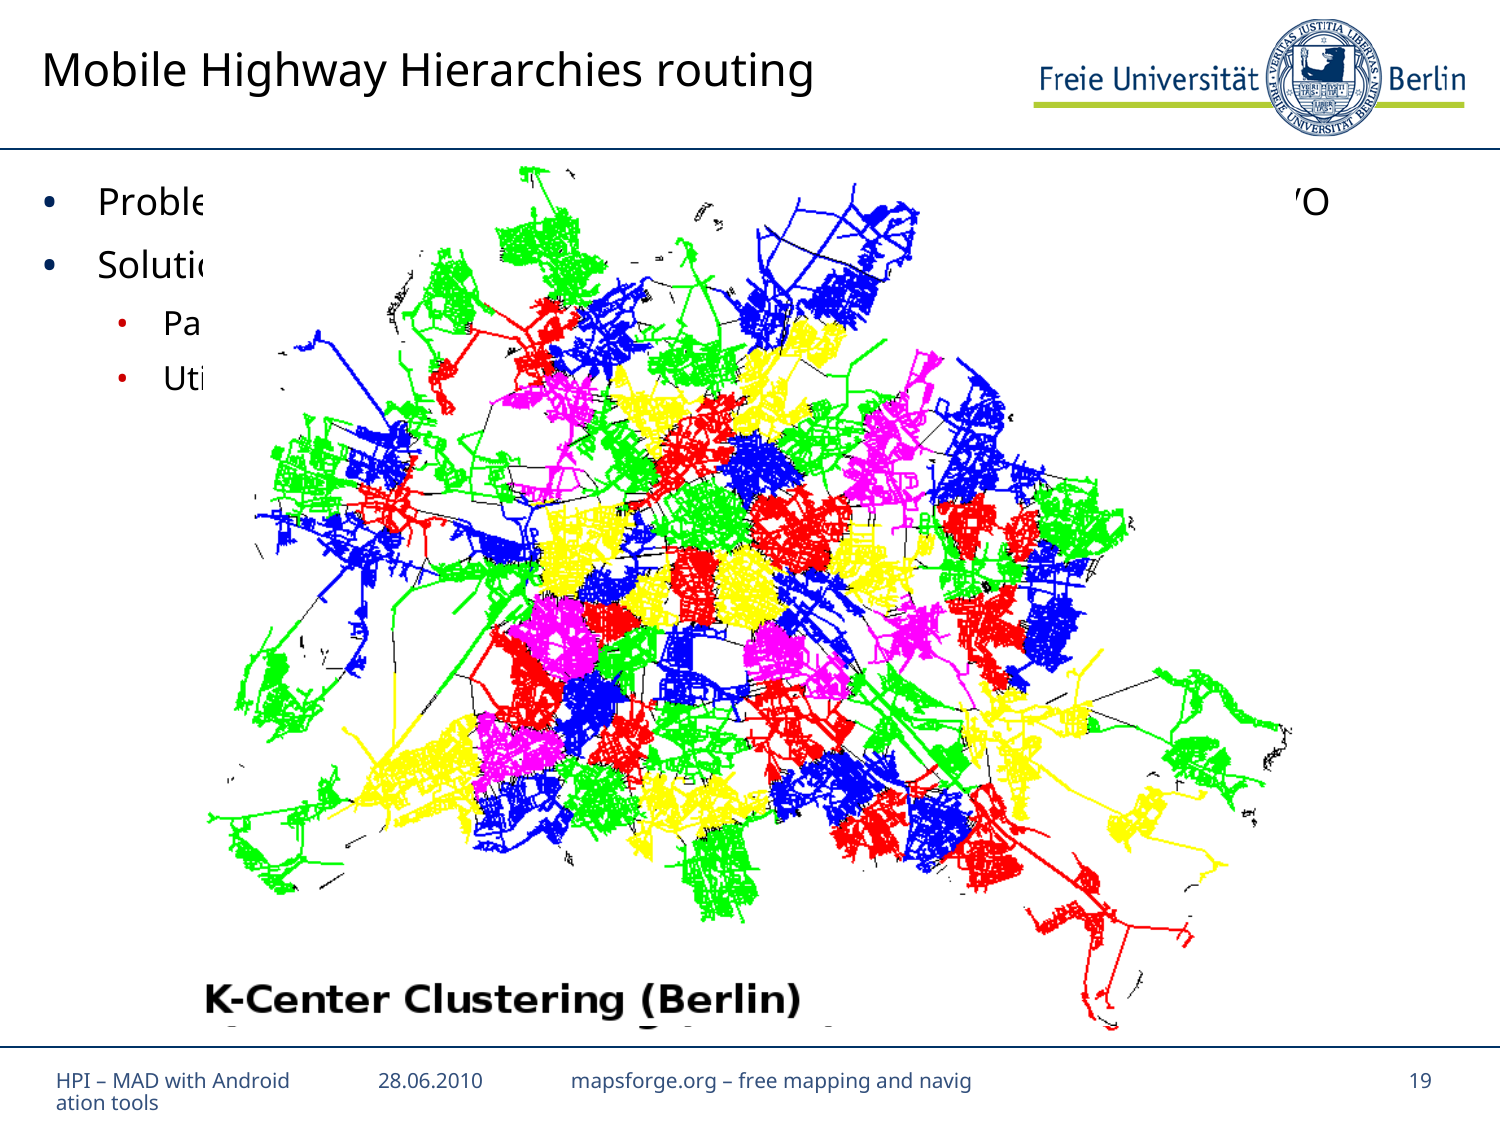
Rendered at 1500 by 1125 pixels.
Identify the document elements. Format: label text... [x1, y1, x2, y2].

picture [1033, 19, 1470, 137]
list Problem: few memory → graph cannot be hold in RAM → minimize I/O Solution: Partition each level of the graph into smaller blocks Utilize spatial locality property of HH-search [41, 175, 203, 919]
list Problem: few memory → graph cannot be hold in RAM → minimize I/O Solution: Partition each level of the graph into smaller blocks Utilize spatial locality property of HH-search [1296, 175, 1447, 919]
picture [203, 165, 1296, 1032]
title Mobile Highway Hierarchies routing [41, 0, 1016, 138]
